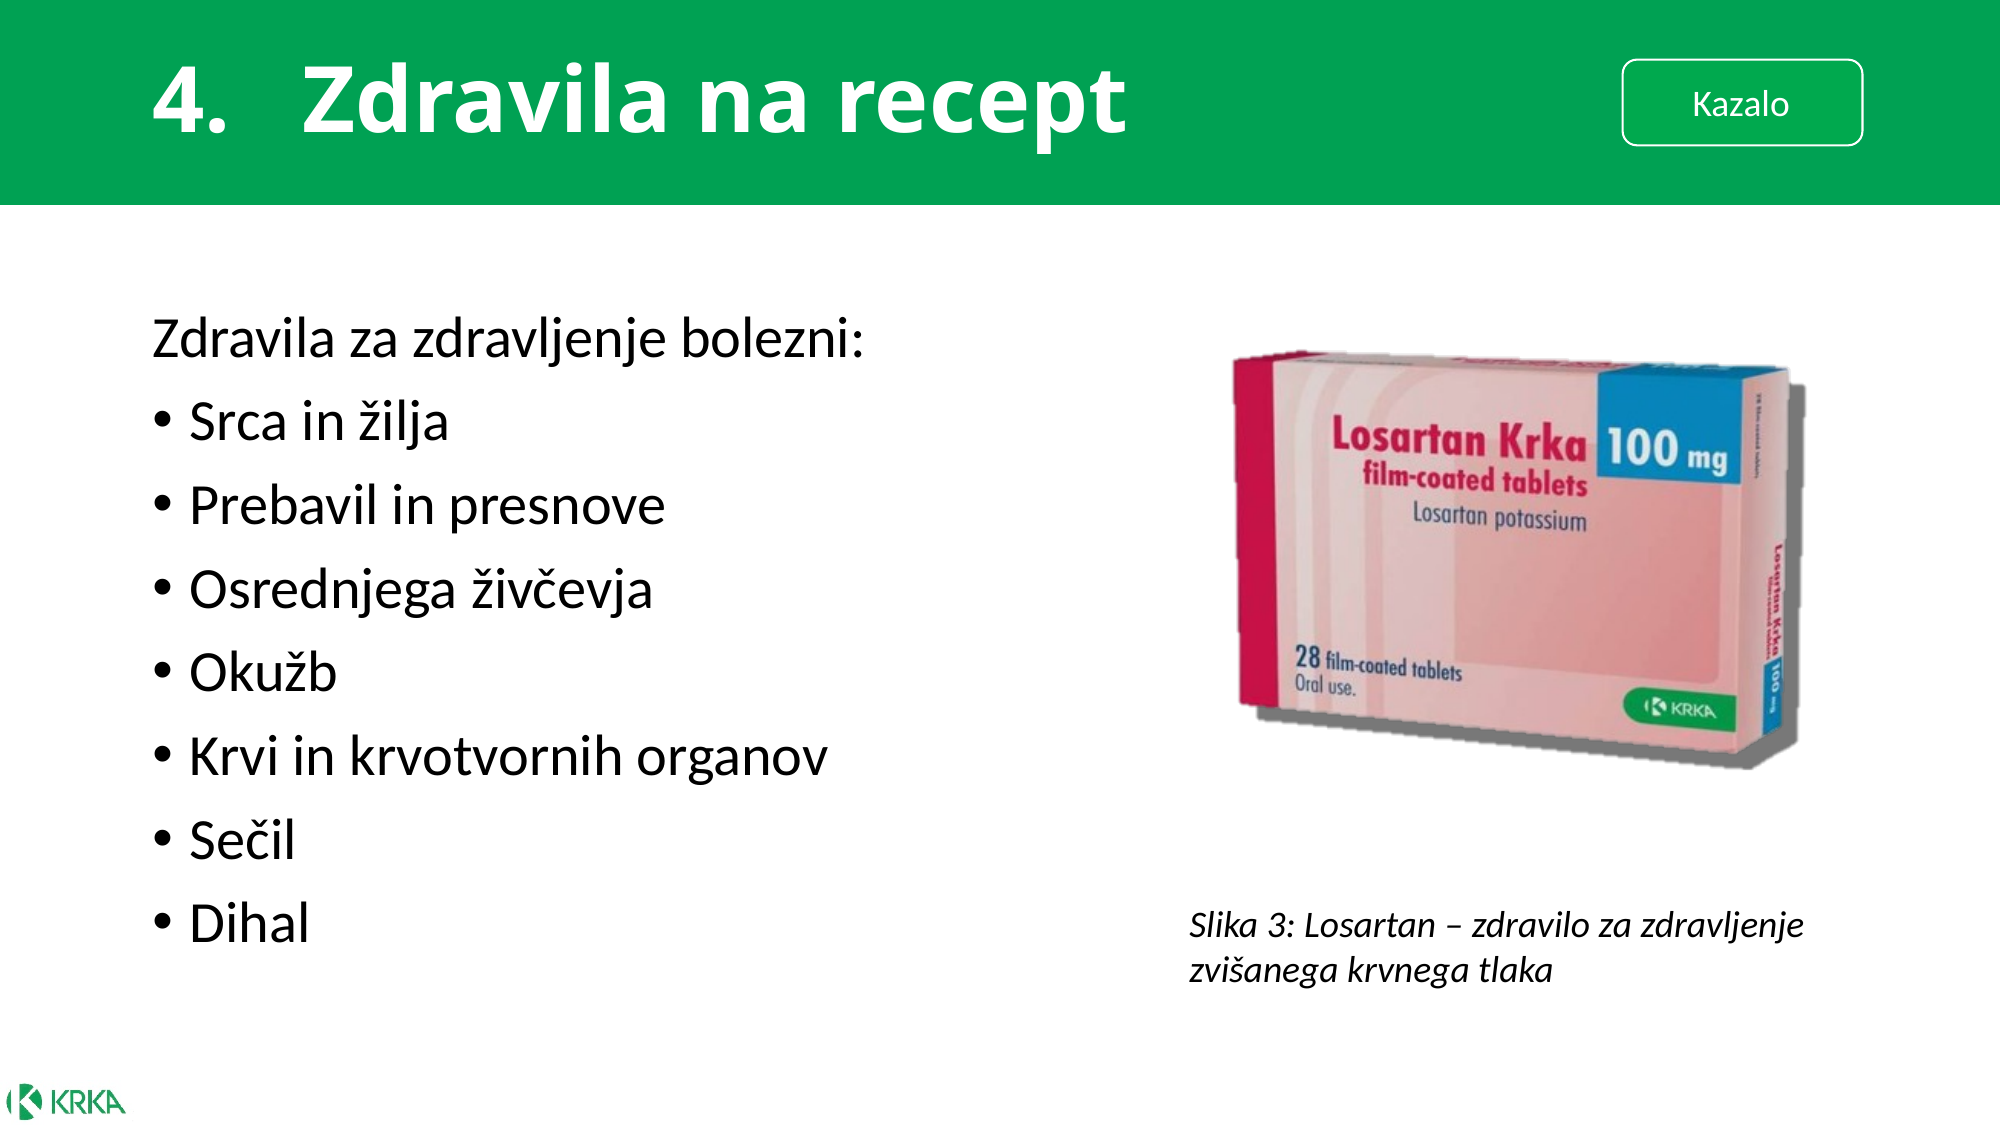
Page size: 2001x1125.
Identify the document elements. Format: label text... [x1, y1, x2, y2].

picture [1174, 204, 1863, 892]
title 4. Zdravila na recept [137, 0, 2000, 205]
text_box Slika 3: Losartan – zdravilo za zdravljenje zvišanega krvnega tlaka [1174, 892, 1863, 998]
picture [0, 1080, 134, 1125]
list Zdravila za zdravljenje bolezni: Srca in žilja Prebavil in presnove Osrednjega živčevja Okužb Krvi in krvotvornih organov Sečil Dihal [137, 299, 1863, 1014]
